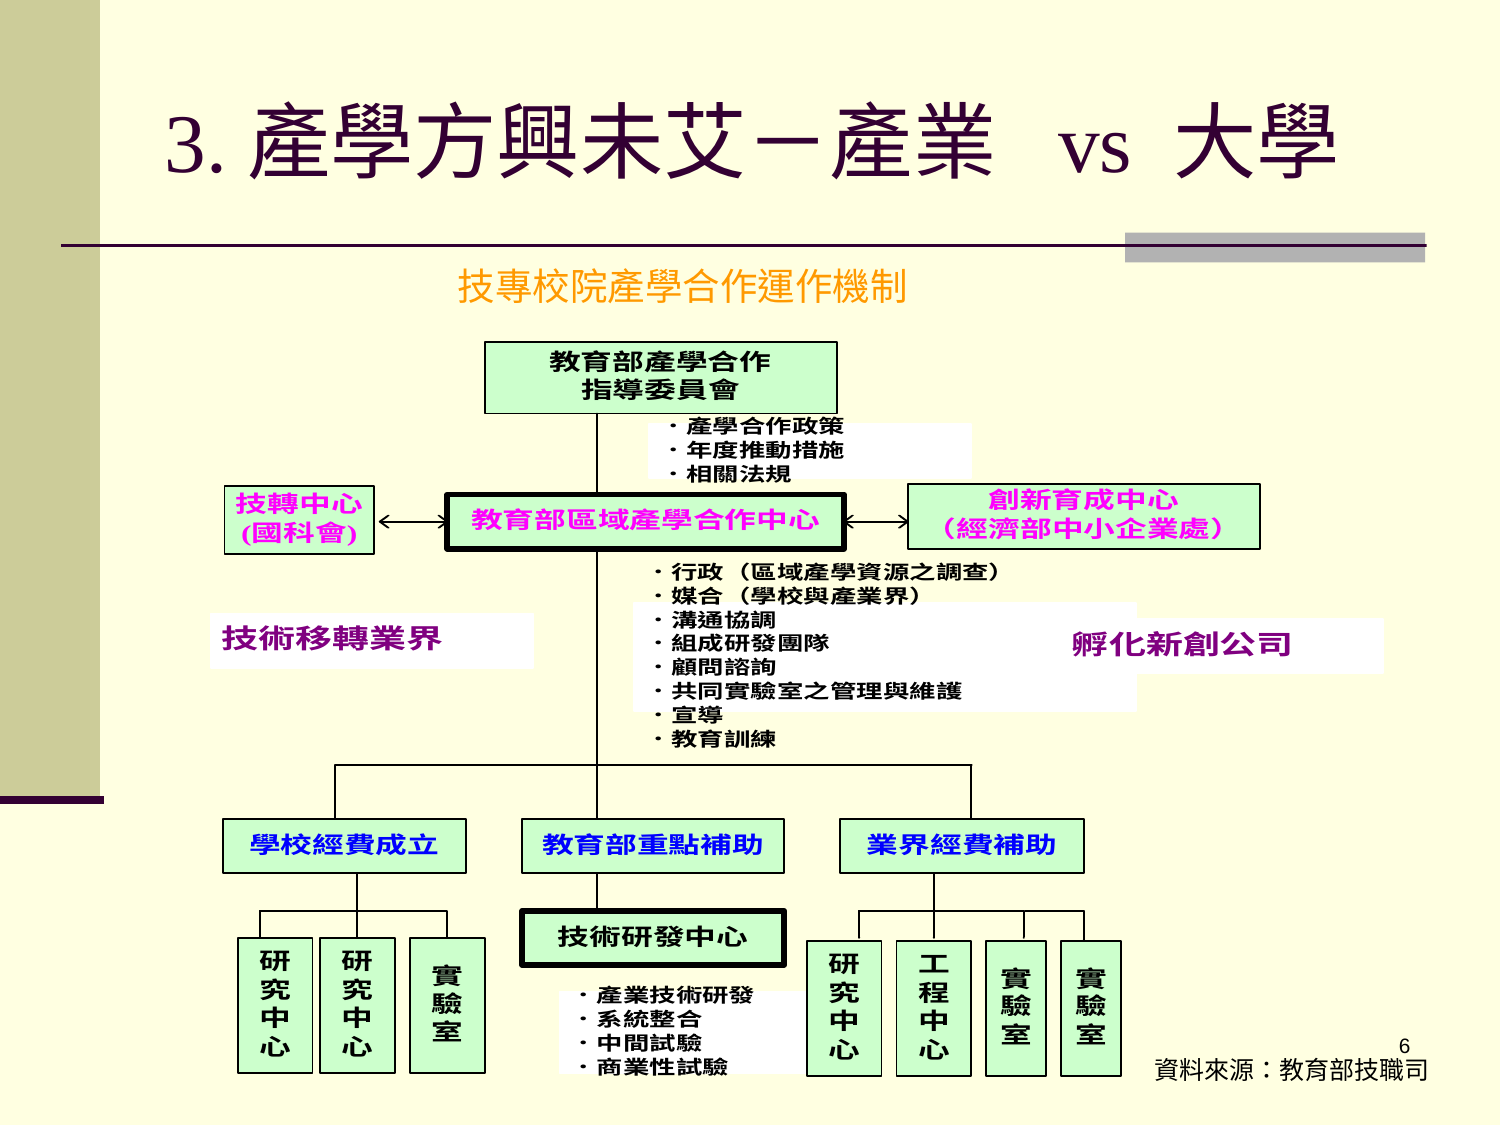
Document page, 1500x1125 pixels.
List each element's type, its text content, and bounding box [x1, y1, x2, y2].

chart [206, 338, 1389, 1083]
text_box 資料來源：教育部技職司 [1139, 1046, 1465, 1093]
text_box 技專校院產學合作運作機制 [442, 255, 987, 316]
title 3.產學方興未艾－產業 vs 大學 [150, 45, 1426, 234]
